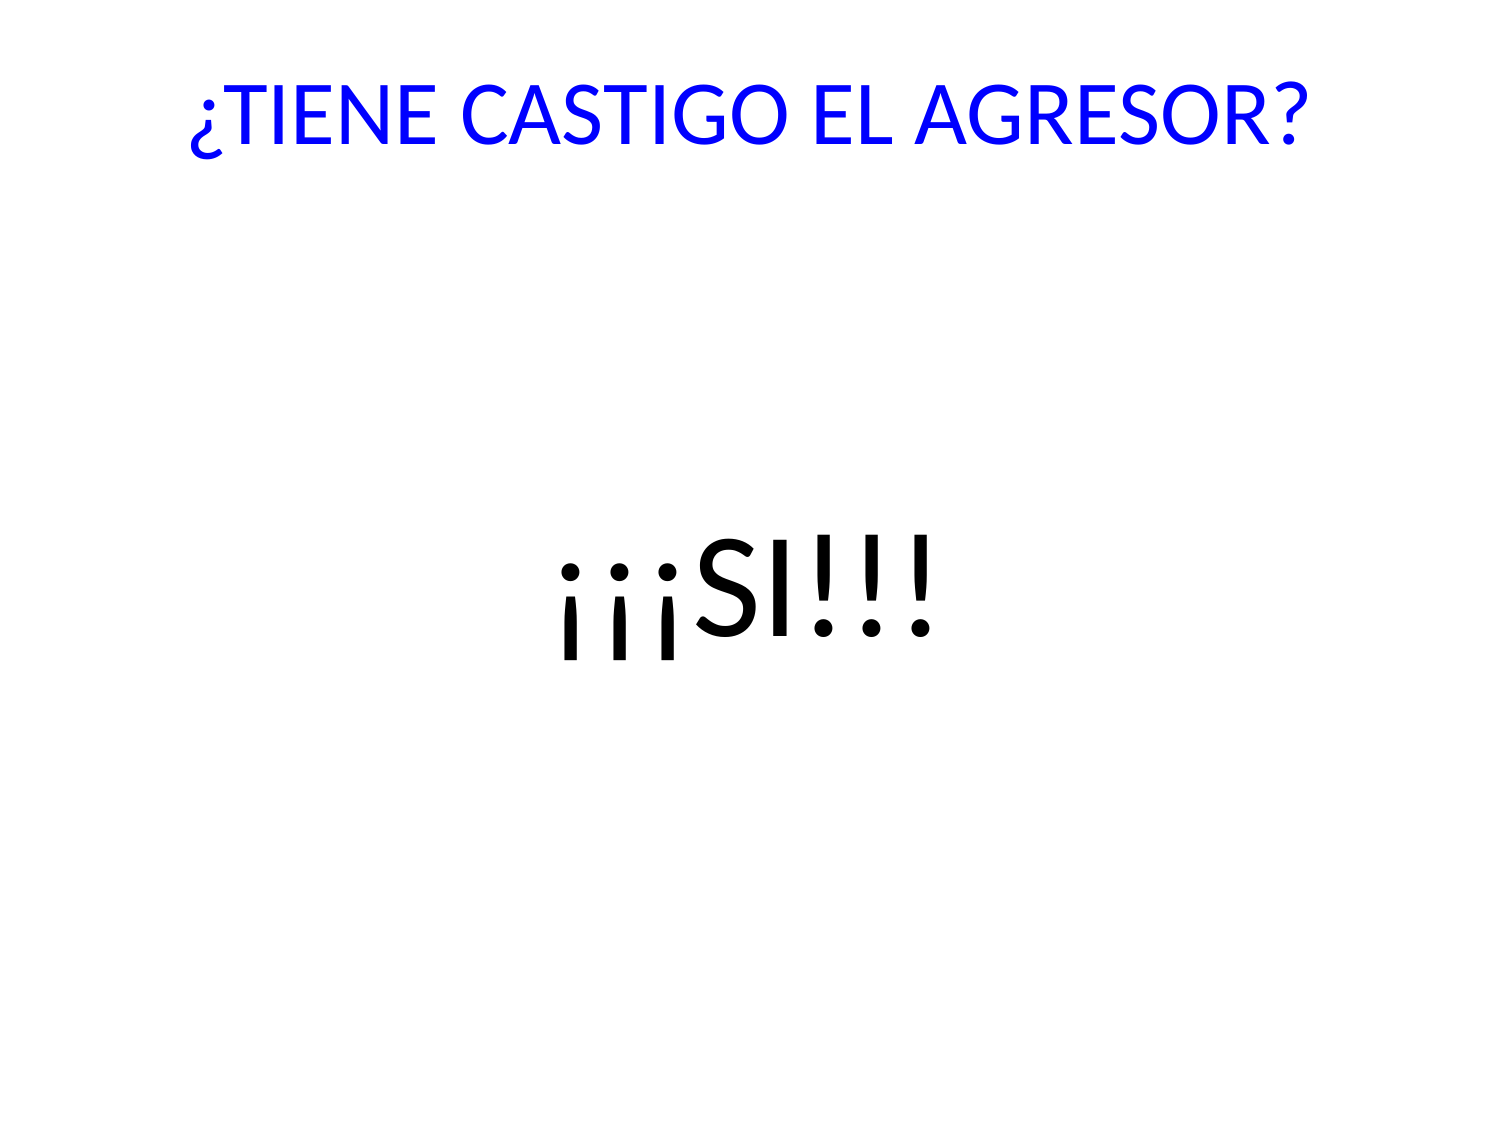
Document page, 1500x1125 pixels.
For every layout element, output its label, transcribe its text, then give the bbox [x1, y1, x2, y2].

list ¡¡¡SI!!! [531, 478, 1042, 775]
title ¿TIENE CASTIGO EL AGRESOR? [75, 45, 1425, 233]
